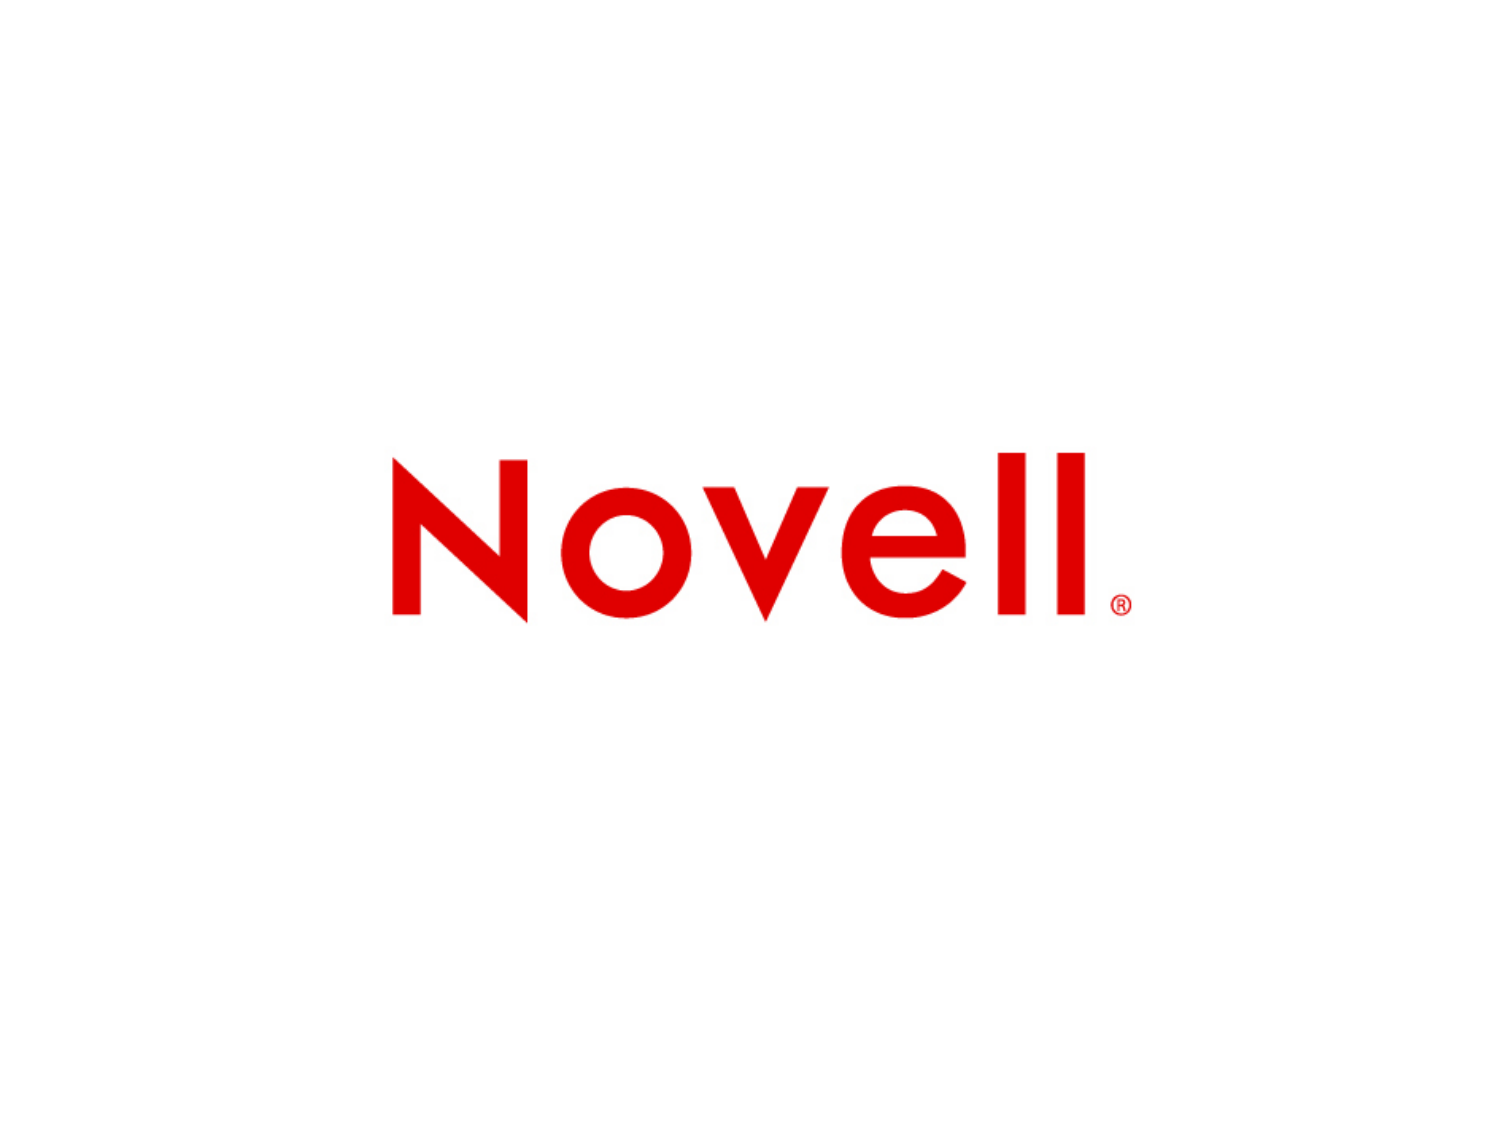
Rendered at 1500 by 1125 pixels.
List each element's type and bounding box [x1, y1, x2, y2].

picture [372, 434, 1141, 629]
